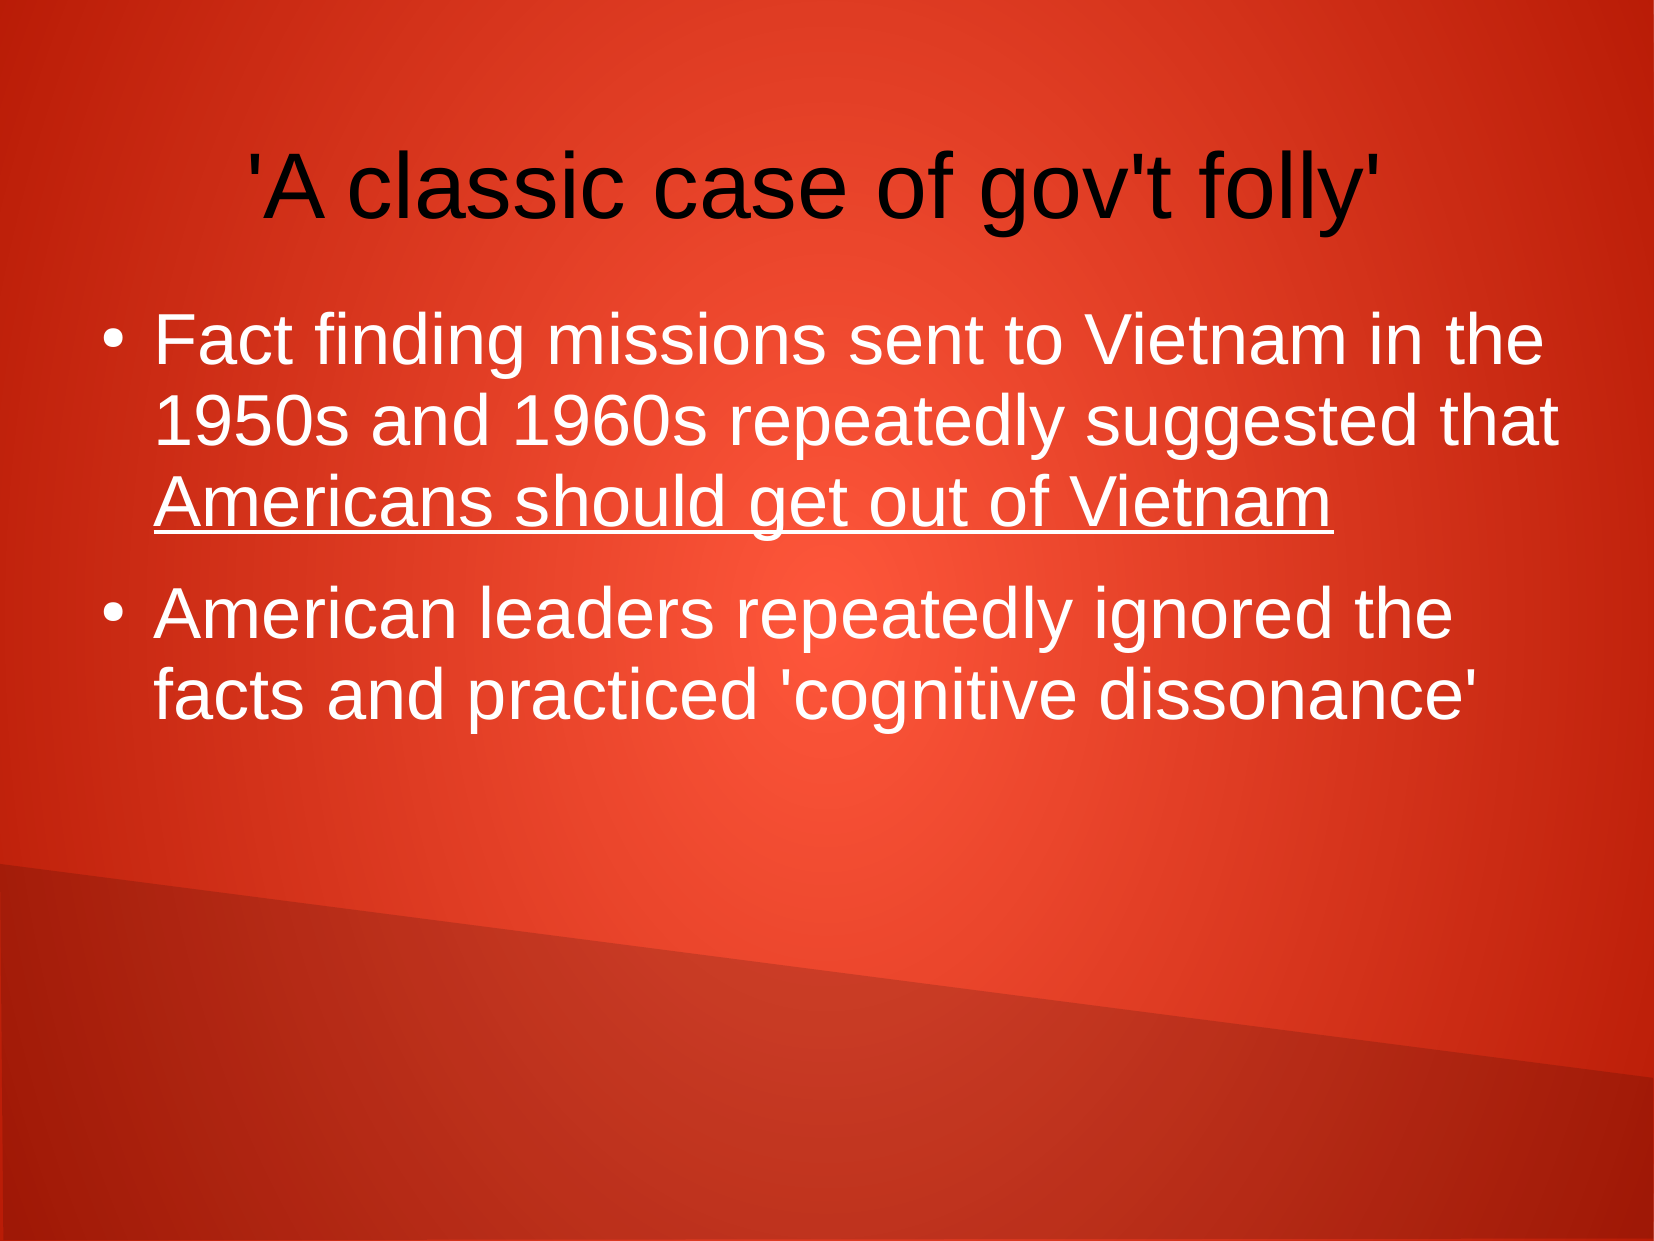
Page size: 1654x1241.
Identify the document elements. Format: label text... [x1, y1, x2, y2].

list Fact finding missions sent to Vietnam in the 1950s and 1960s repeatedly suggested that Americans should get out of Vietnam American leaders repeatedly ignored the facts and practiced 'cognitive dissonance' [82, 299, 1571, 1019]
title 'A classic case of gov't folly' [70, 28, 1560, 343]
